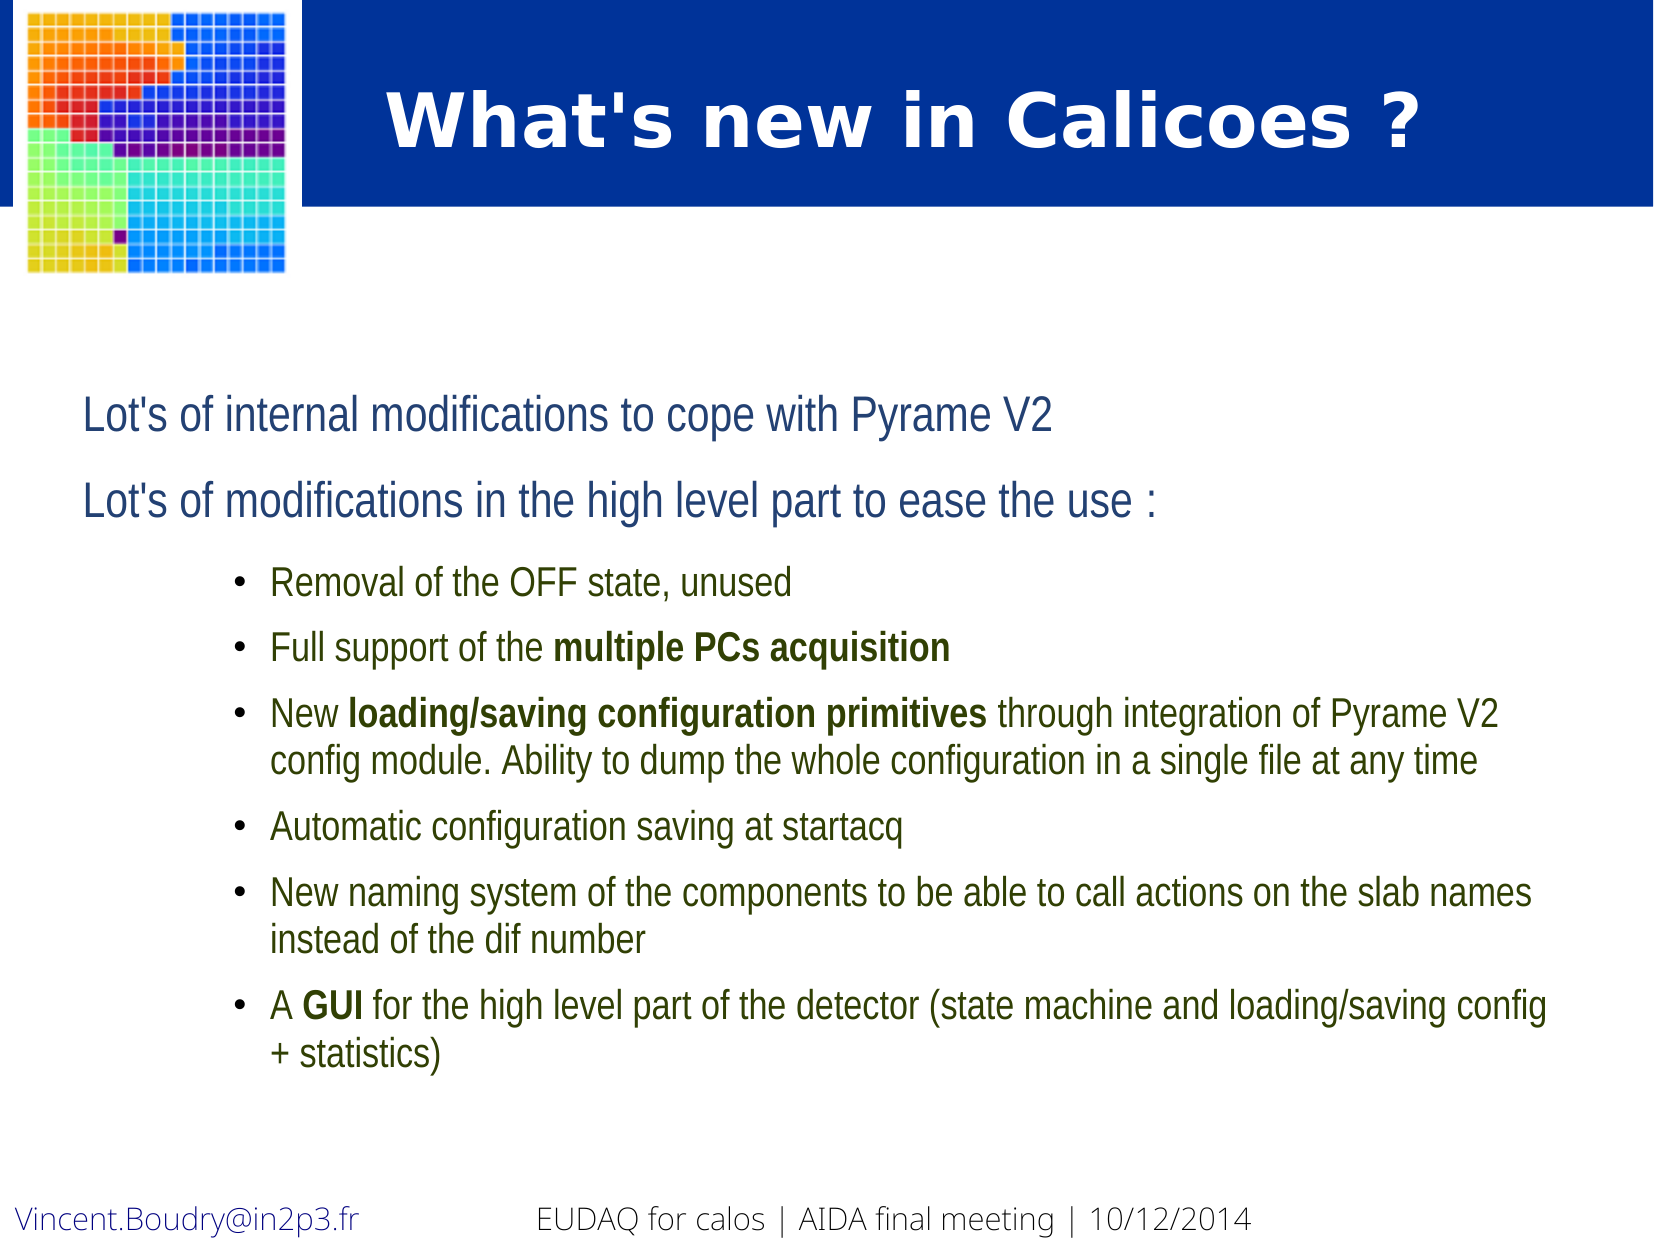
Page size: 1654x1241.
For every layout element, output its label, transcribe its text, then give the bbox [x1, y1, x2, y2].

title What's new in Calicoes ? [384, 17, 1654, 225]
picture [13, 0, 302, 289]
list Lot's of internal modifications to cope with Pyrame V2 Lot's of modifications in the high level part to ease the use : Removal of the OFF state, unused Full support of the multiple PCs acquisition New loading/saving configuration primitives through integration of Pyrame V2 config module. Ability to dump the whole configuration in a single file at any time Automatic configuration saving at startacq New naming system of the components to be able to call actions on the slab names instead of the dif number A GUI for the high level part of the detector (state machine and loading/saving config + statistics) [82, 385, 1571, 1105]
